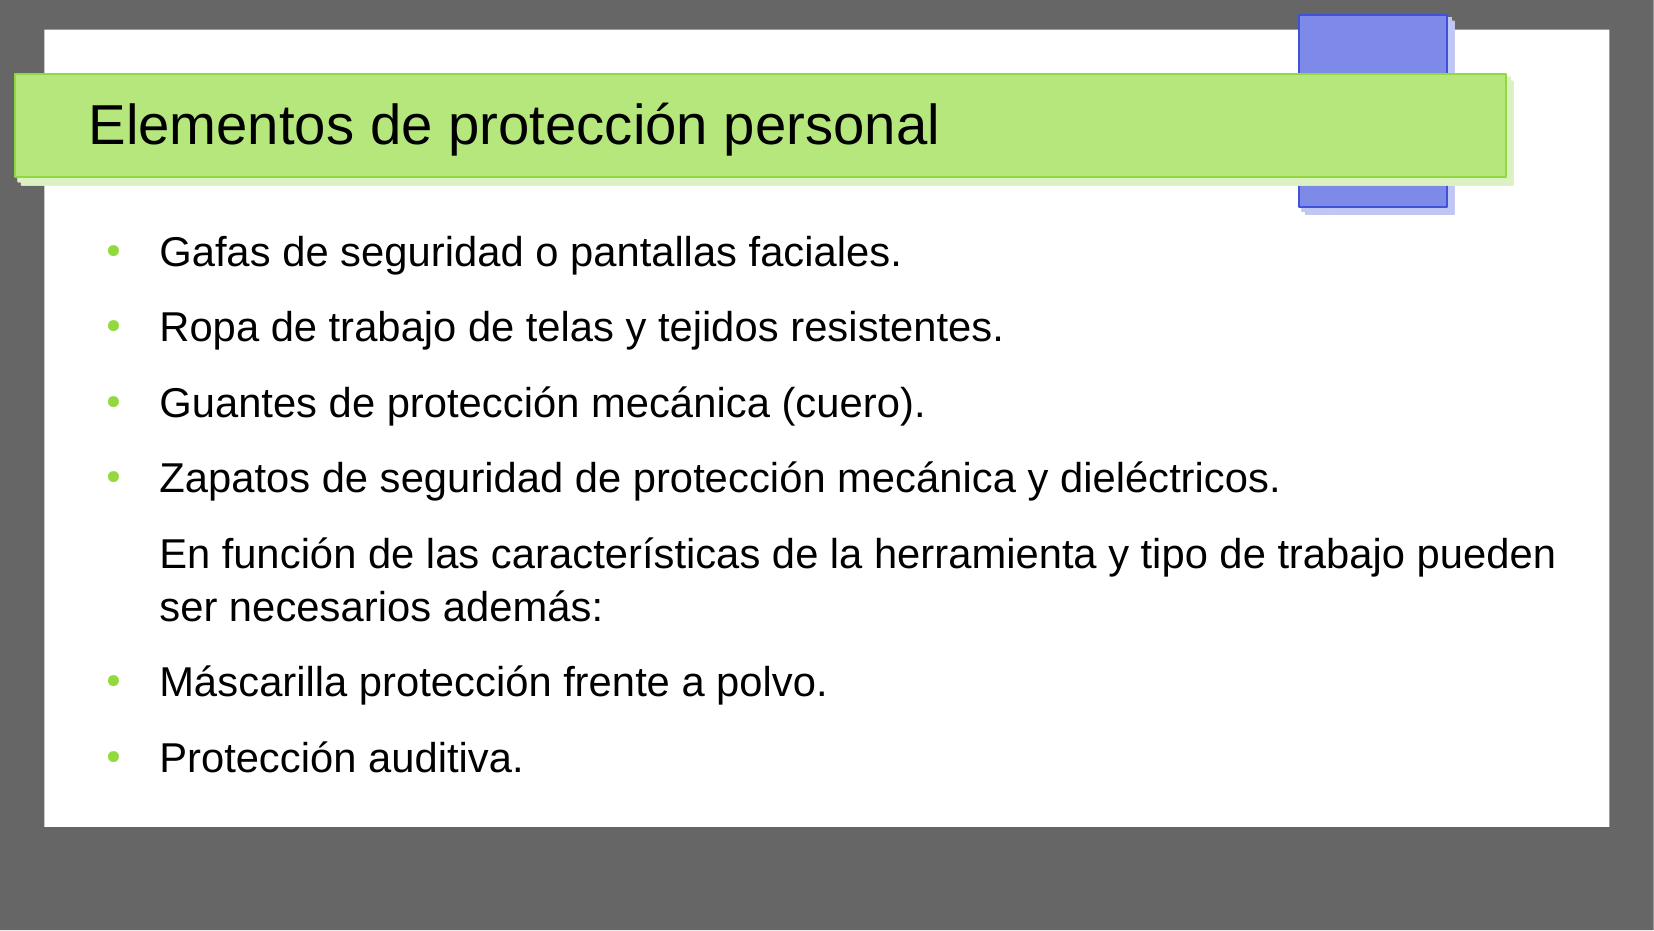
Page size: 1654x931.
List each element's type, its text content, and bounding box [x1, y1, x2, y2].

list Gafas de seguridad o pantallas faciales. Ropa de trabajo de telas y tejidos resistentes. Guantes de protección mecánica (cuero). Zapatos de seguridad de protección mecánica y dieléctricos. En función de las características de la herramienta y tipo de trabajo pueden ser necesarios además: Máscarilla protección frente a polvo. Protección auditiva. [88, 221, 1565, 813]
title Elementos de protección personal [88, 73, 1506, 178]
